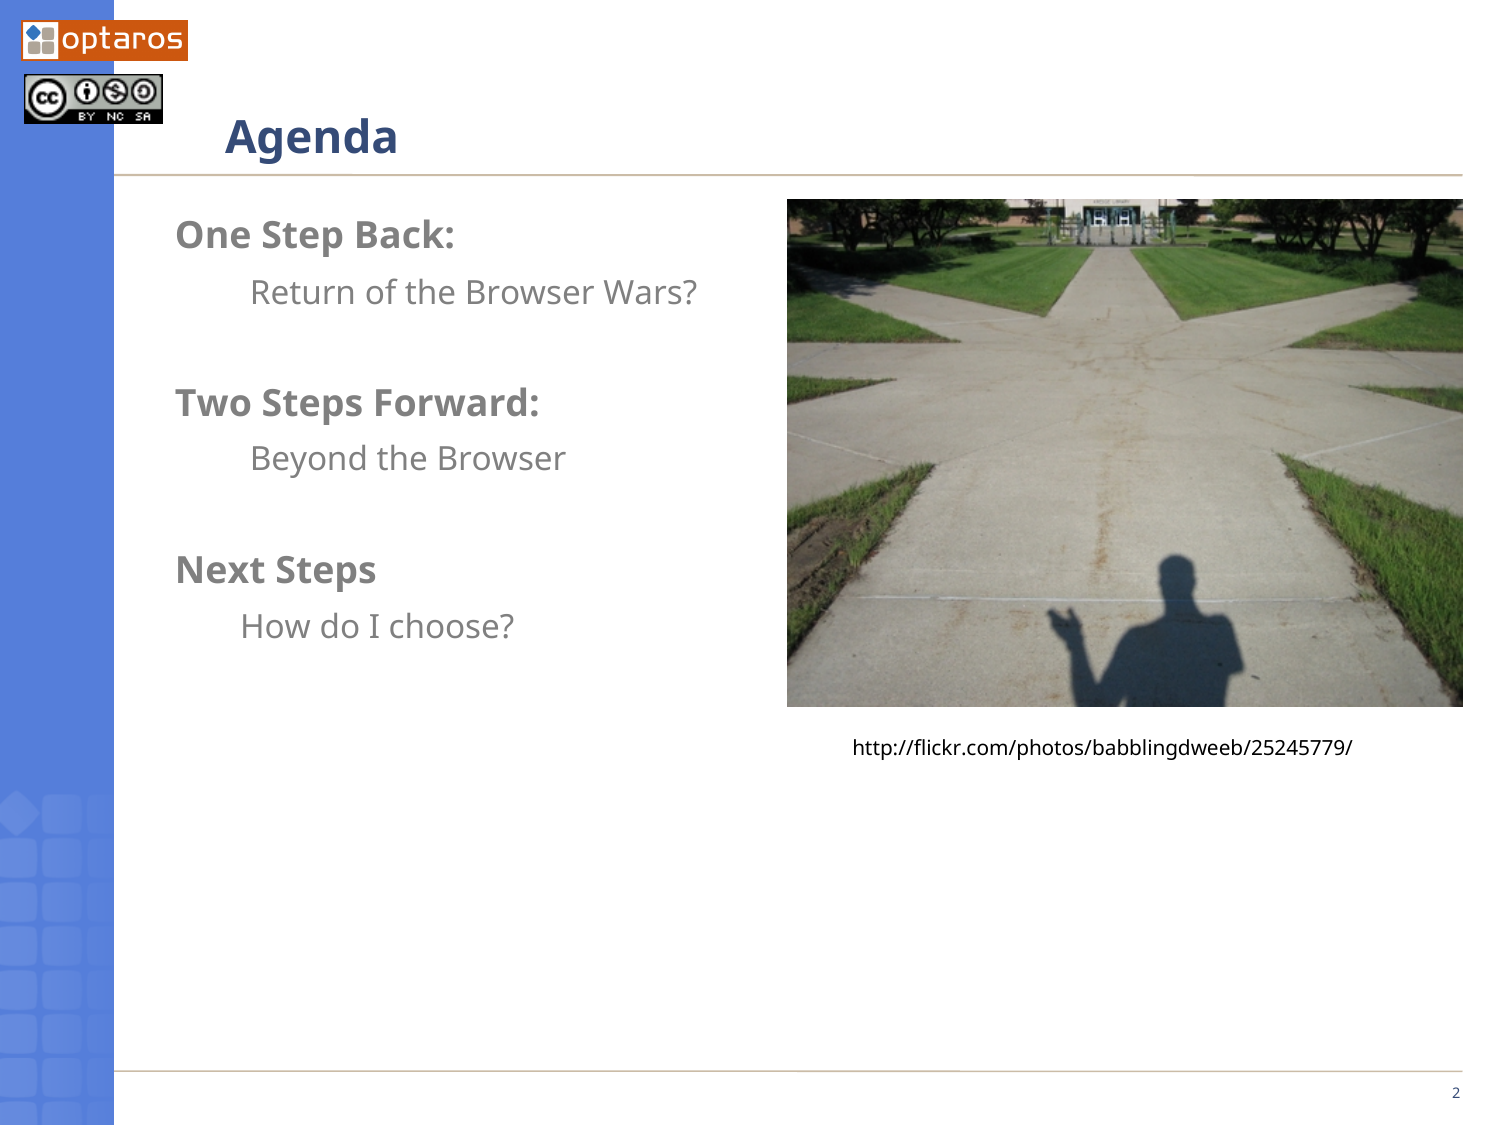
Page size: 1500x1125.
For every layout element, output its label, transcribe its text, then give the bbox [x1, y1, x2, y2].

title Agenda [224, 37, 1463, 175]
list One Step Back: Return of the Browser Wars? Two Steps Forward: Beyond the Browser‏ Next Steps How do I choose? [174, 200, 782, 988]
picture [0, 0, 188, 1125]
text_box http://flickr.com/photos/babblingdweeb/25245779/ [837, 725, 1438, 769]
picture [787, 199, 1463, 707]
